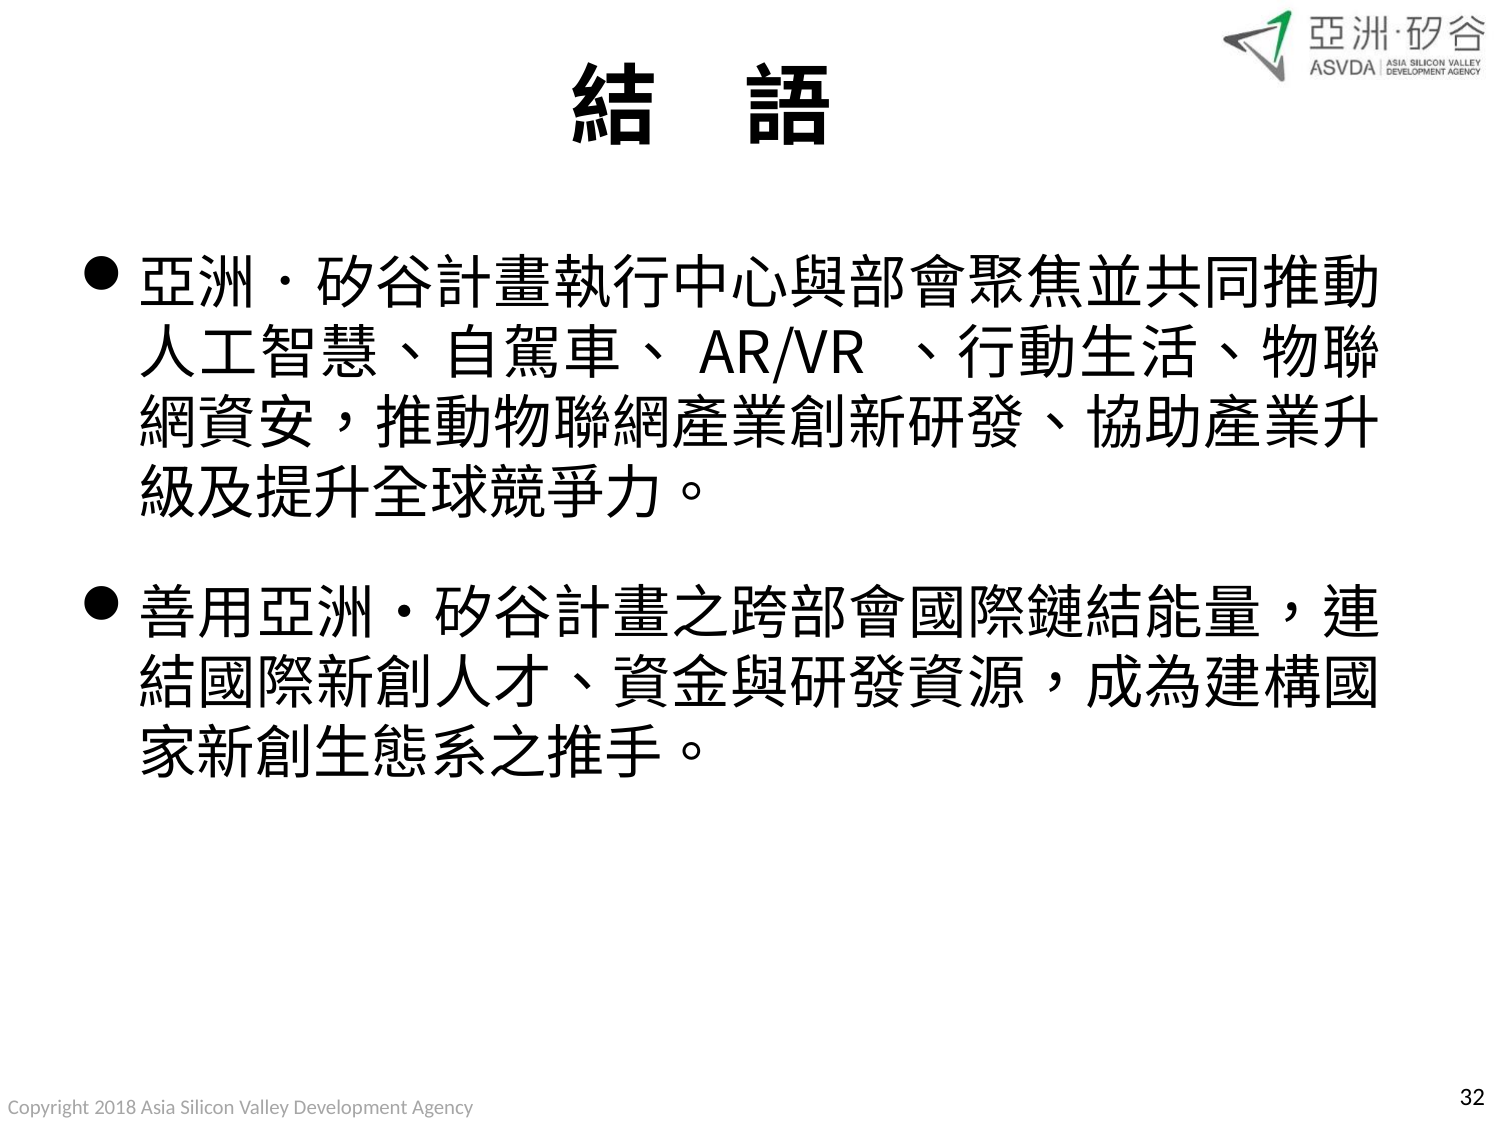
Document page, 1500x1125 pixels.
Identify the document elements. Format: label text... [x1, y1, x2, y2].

slide_number <編號> [1162, 1065, 1500, 1125]
picture [1213, 0, 1500, 98]
list 亞洲．矽谷計畫執行中心與部會聚焦並共同推動人工智慧、自駕車、AR/VR 、行動生活、物聯網資安，推動物聯網產業創新研發、協助產業升級及提升全球競爭力。 善用亞洲・矽谷計畫之跨部會國際鏈結能量，連結國際新創人才、資金與研發資源，成為建構國家新創生態系之推手。 [64, 238, 1396, 941]
text_box 結 語 [555, 42, 848, 163]
